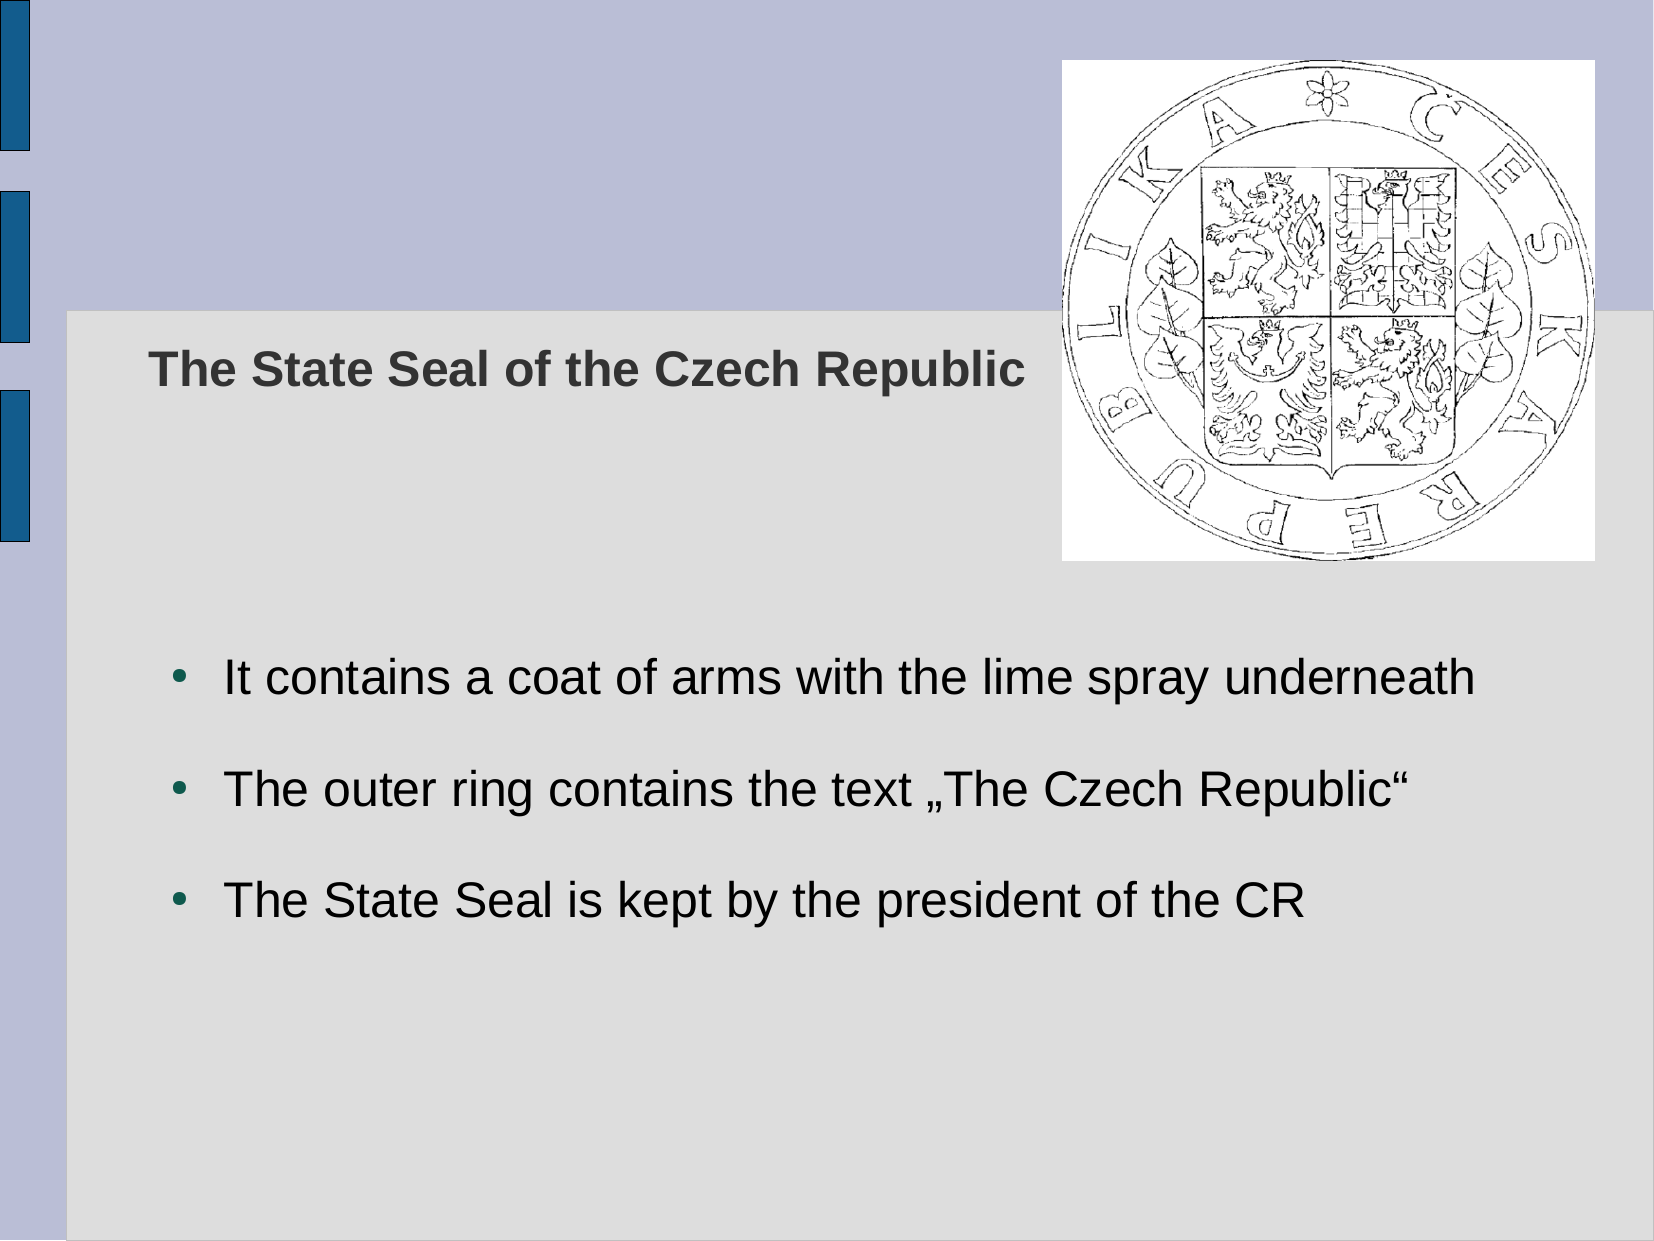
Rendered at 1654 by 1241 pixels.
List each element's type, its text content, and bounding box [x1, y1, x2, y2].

list It contains a coat of arms with the lime spray underneath The outer ring contains the text „The Czech Republic“ The State Seal is kept by the president of the CR [152, 649, 1565, 1241]
title The State Seal of the Czech Republic [0, 265, 1062, 473]
picture [1062, 60, 1595, 562]
